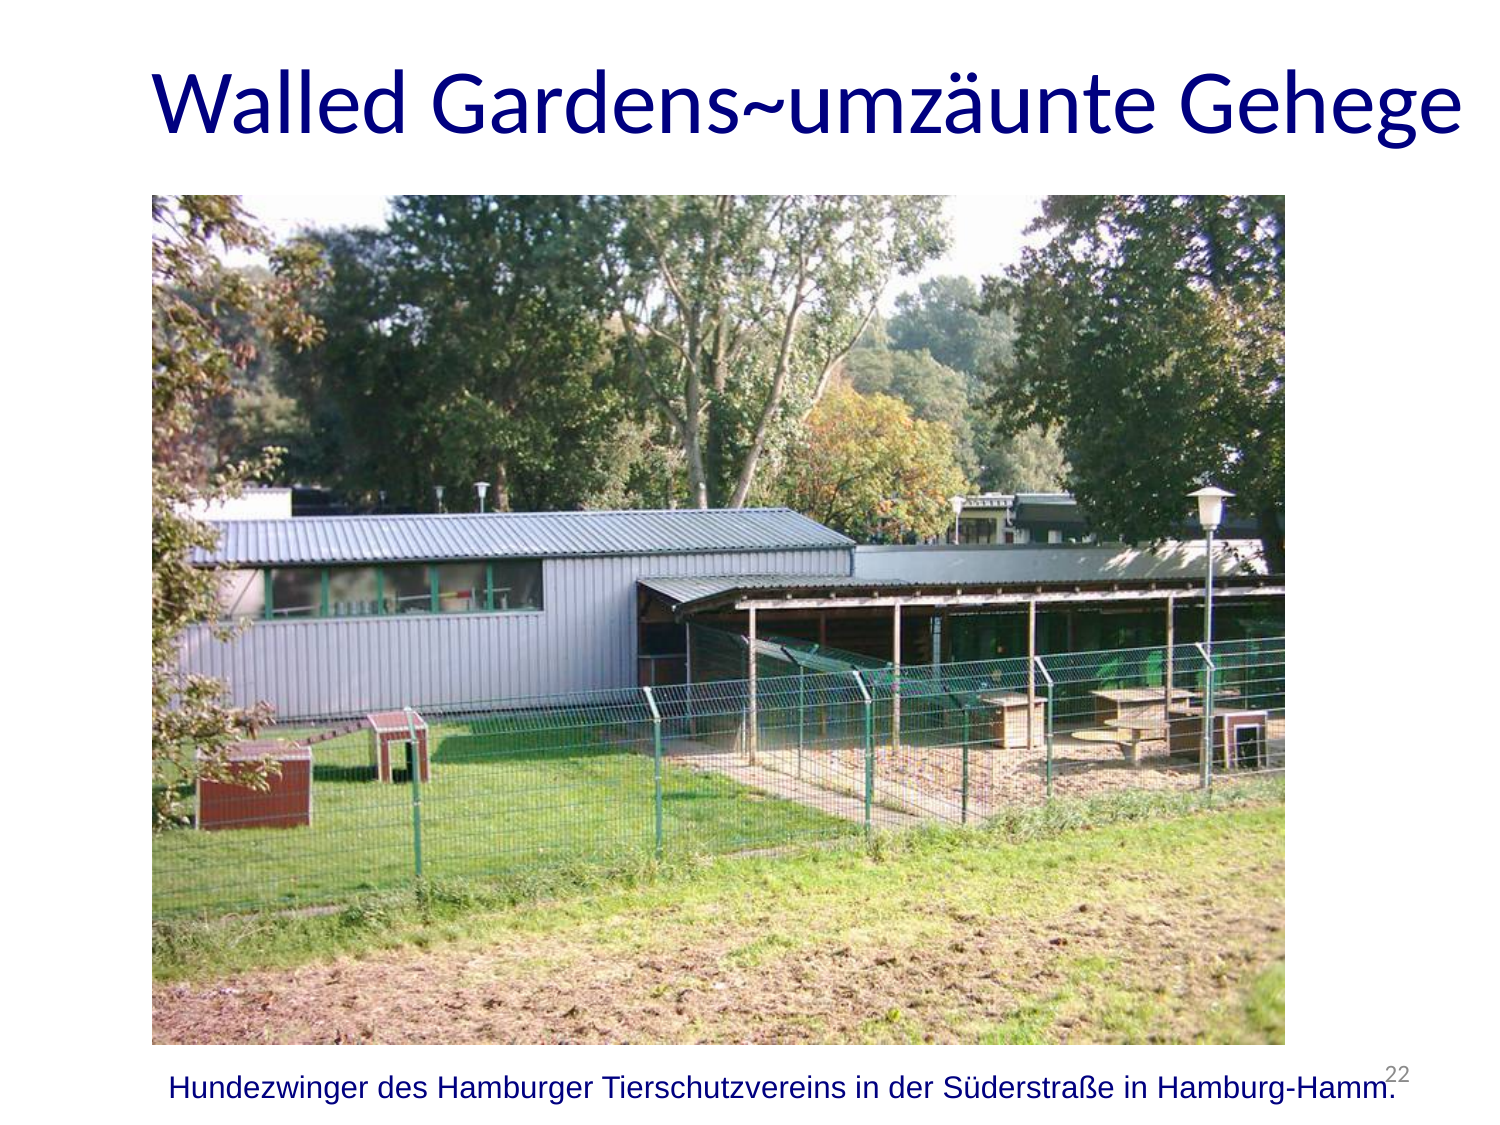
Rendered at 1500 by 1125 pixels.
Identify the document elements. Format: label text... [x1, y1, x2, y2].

text_box Hundezwinger des Hamburger Tierschutzvereins in der Süderstraße in Hamburg-Hamm. [153, 1062, 1477, 1125]
picture [152, 195, 1285, 1045]
title Walled Gardens~umzäunte Gehege [151, 23, 1489, 207]
